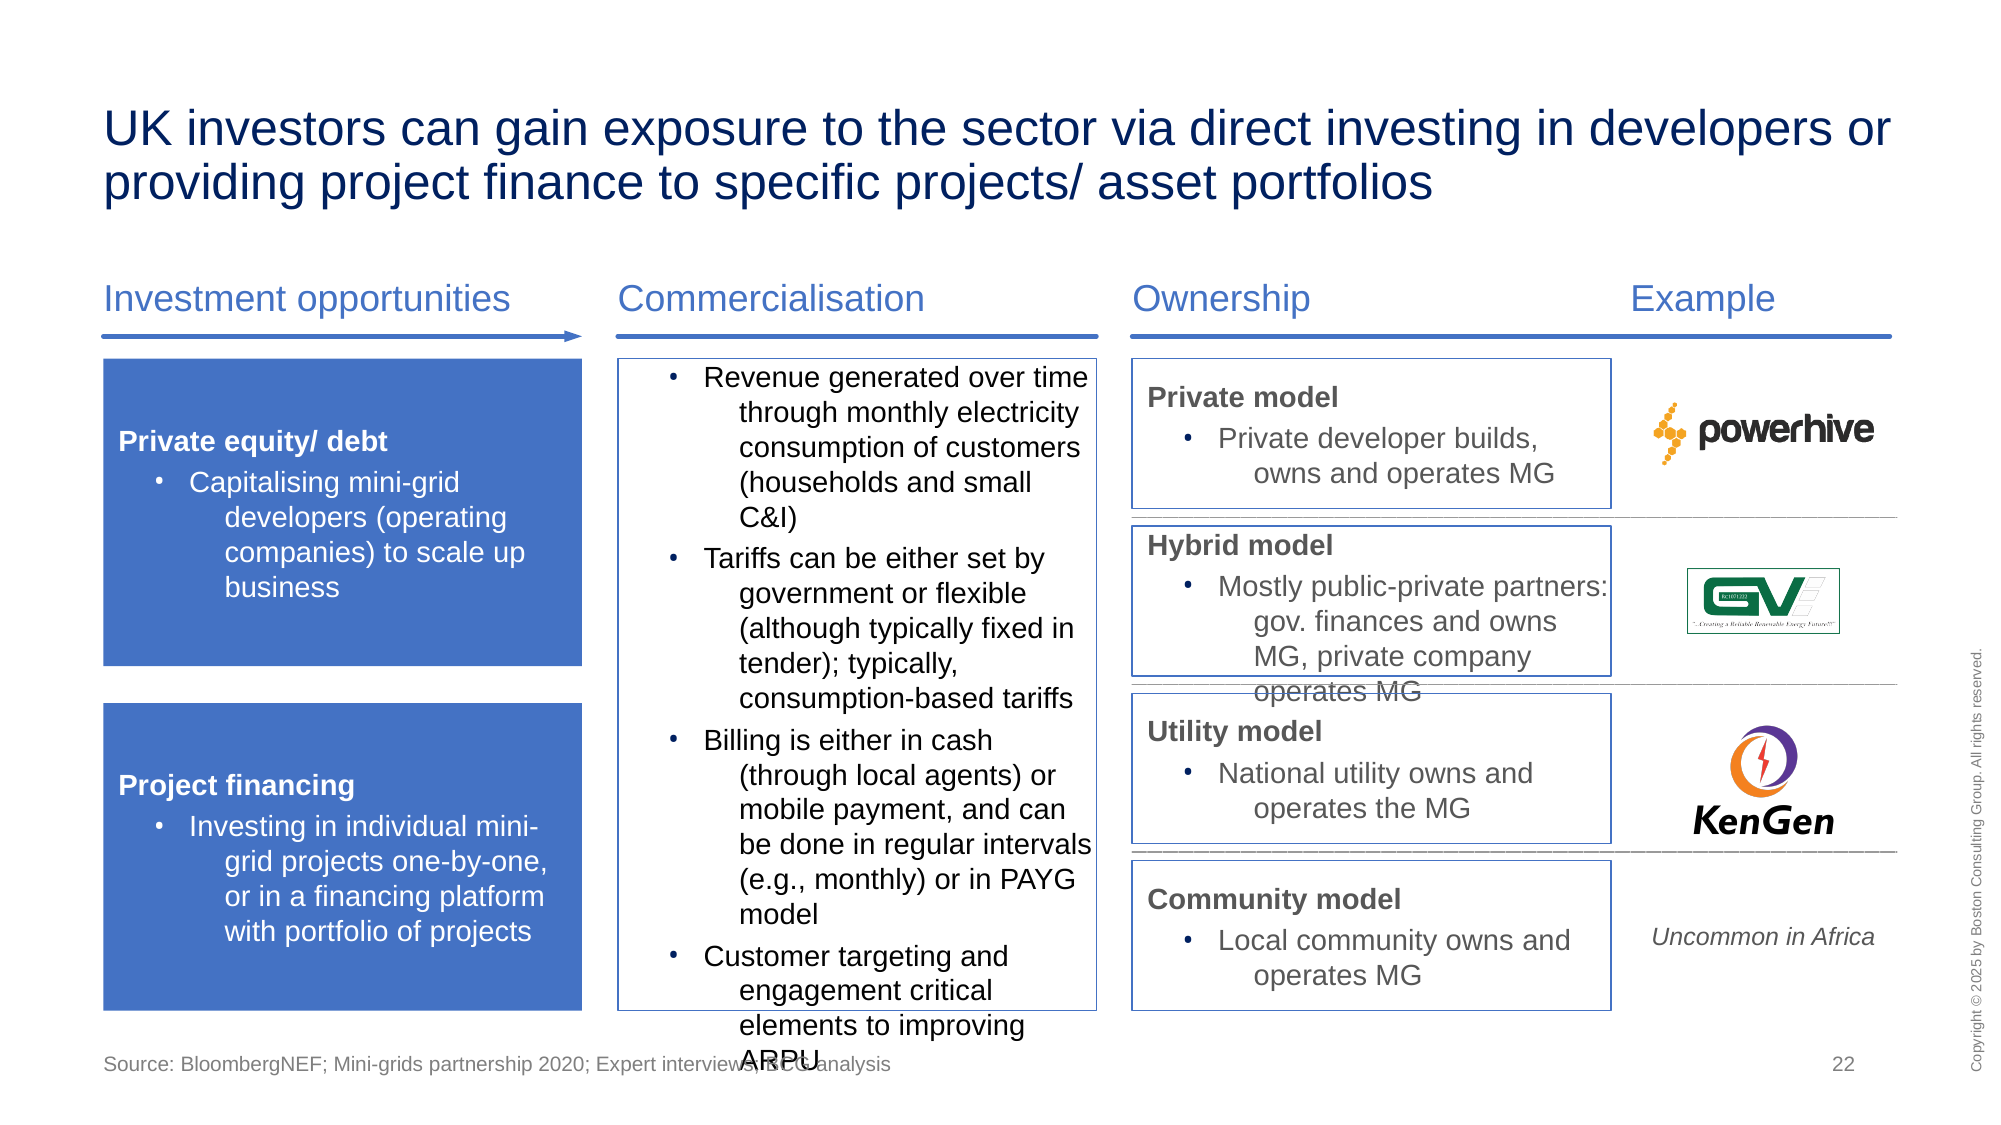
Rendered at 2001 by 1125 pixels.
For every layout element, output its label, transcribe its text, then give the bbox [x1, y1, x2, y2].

text_box Hybrid model Mostly public-private partners: gov. finances and owns MG, private company operates MG [1132, 525, 1611, 676]
text_box Private equity/ debt Capitalising mini-grid developers (operating companies) to scale up business [103, 358, 582, 667]
picture [1693, 725, 1834, 835]
text_box Community model Local community owns and operates MG [1132, 860, 1611, 1011]
text_box Private model Private developer builds, owns and operates MG [1132, 358, 1611, 509]
text_box Source: BloombergNEF; Mini-grids partnership 2020; Expert interviews; BCG analysis [103, 1054, 1585, 1076]
text_box Project financing Investing in individual mini-grid projects one-by-one, or in a financing platform with portfolio of projects [103, 703, 582, 1011]
text_box Revenue generated over time through monthly electricity consumption of customers (households and small C&I) Tariffs can be either set by government or flexible (although typically fixed in tender); typically, consumption-based tariffs Billing is either in cash (through local agents) or mobile payment, and can be done in regular intervals (e.g., monthly) or in PAYG model Customer targeting and engagement critical elements to improving ARPU [617, 358, 1097, 1011]
picture [1653, 400, 1874, 467]
text_box Commercialisation [617, 273, 1097, 319]
text_box Ownership [1132, 273, 1611, 319]
title UK investors can gain exposure to the sector via direct investing in developers or providing project finance to specific projects/ asset portfolios [103, 102, 1897, 212]
picture [1687, 568, 1840, 634]
text_box Utility model National utility owns and operates the MG [1132, 693, 1611, 844]
text_box Investment opportunities [103, 273, 582, 319]
text_box Uncommon in Africa [1630, 860, 1897, 1011]
text_box Example [1630, 273, 1901, 319]
